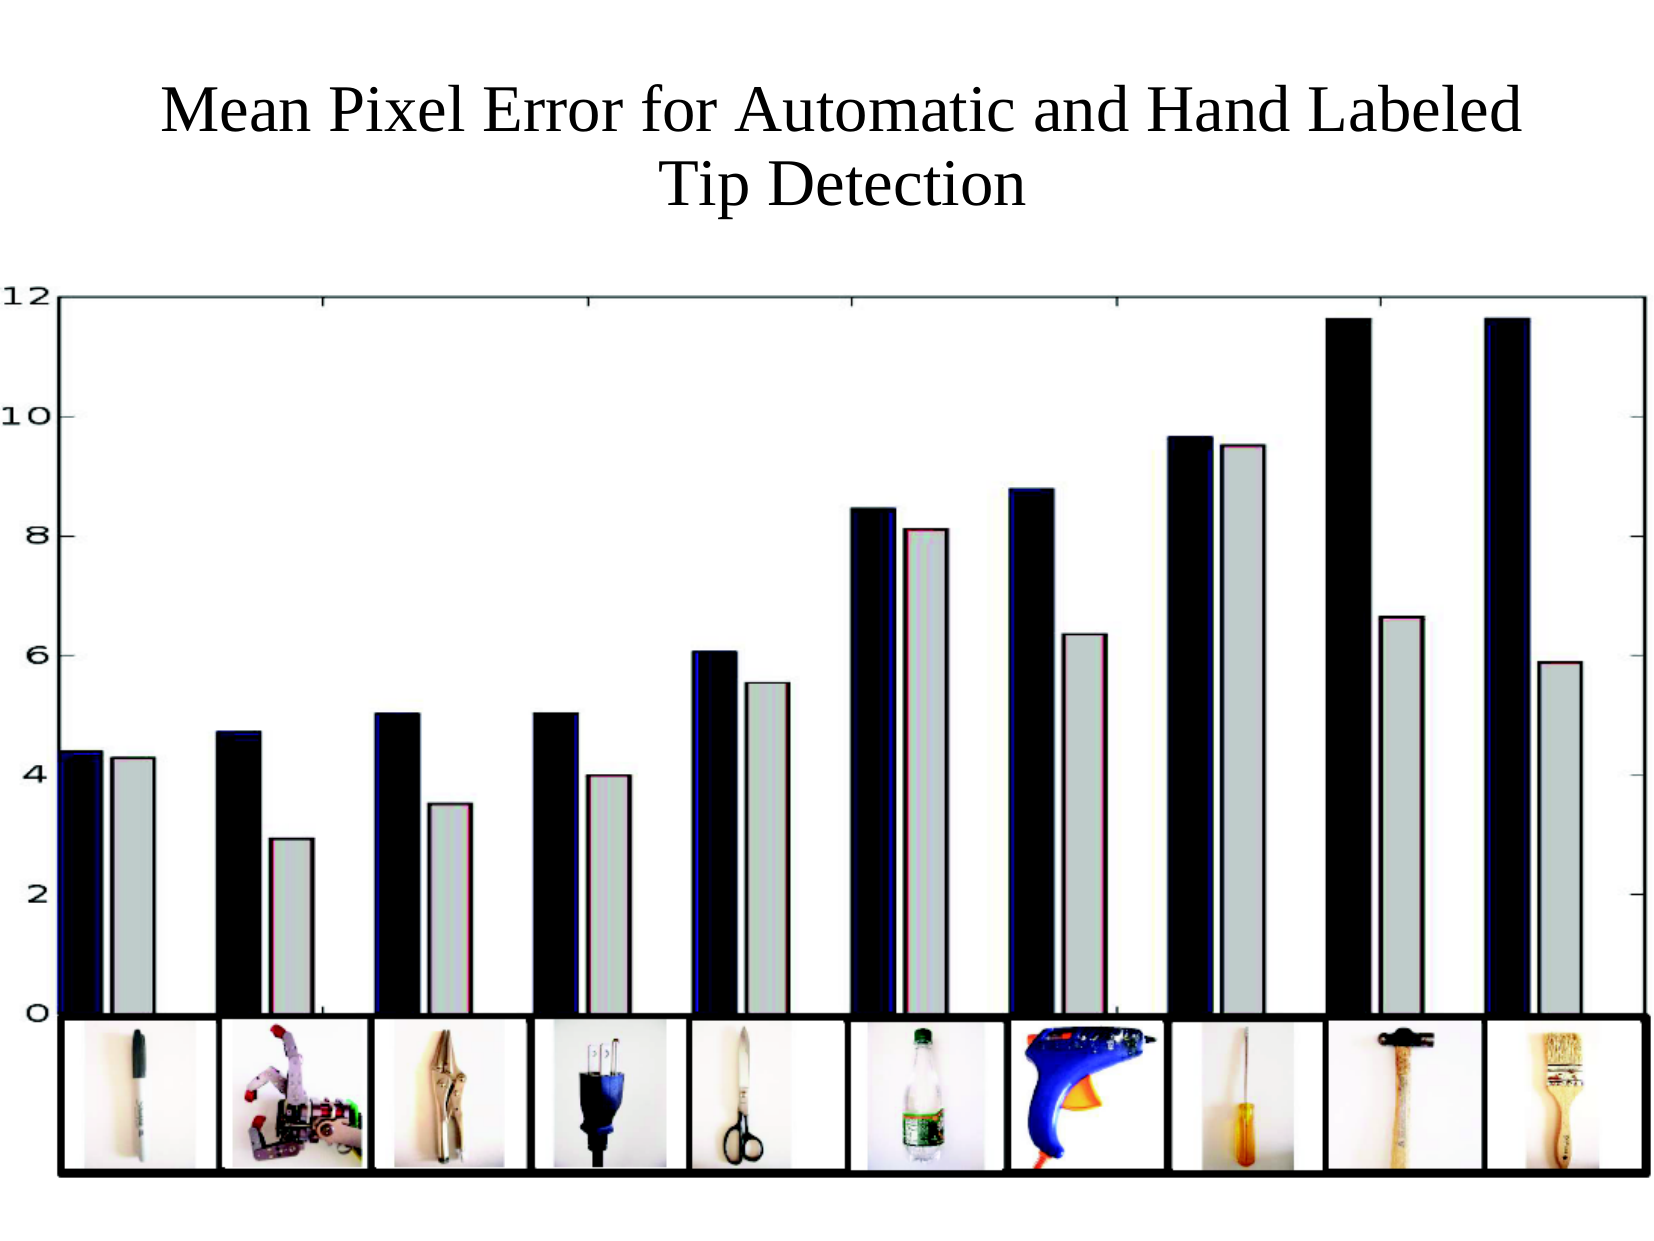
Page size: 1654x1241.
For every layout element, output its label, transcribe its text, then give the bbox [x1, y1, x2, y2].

picture [0, 282, 1654, 1181]
title Mean Pixel Error for Automatic and Hand Labeled Tip Detection [136, 42, 1549, 250]
